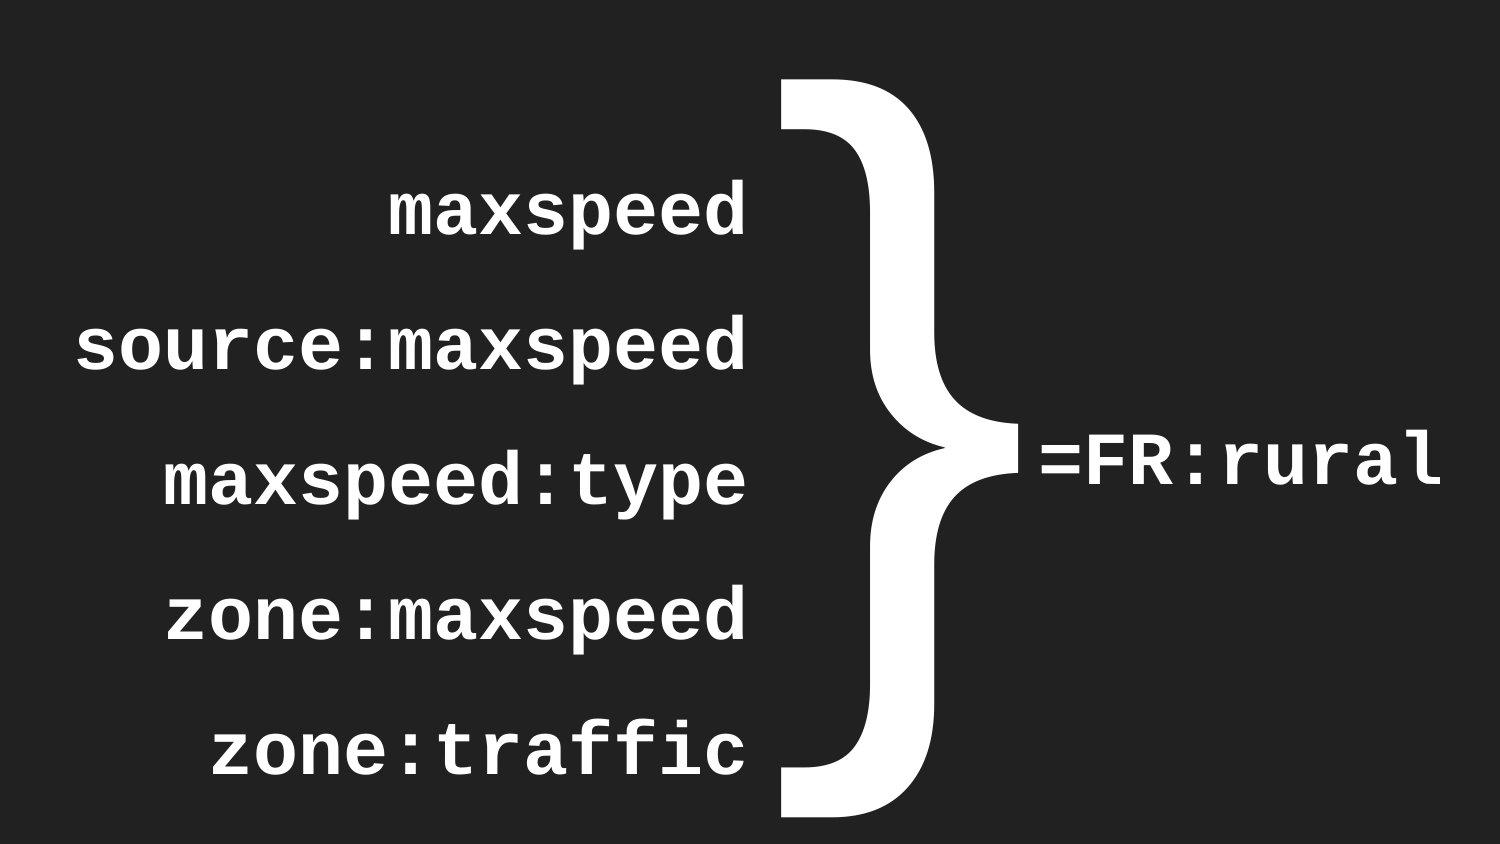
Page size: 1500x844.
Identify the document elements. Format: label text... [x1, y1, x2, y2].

text_box } [753, 0, 1207, 827]
title =FR:rural [1003, 349, 1478, 477]
title maxspeed source:maxspeed maxspeed:type zone:maxspeed zone:traffic [36, 99, 753, 755]
